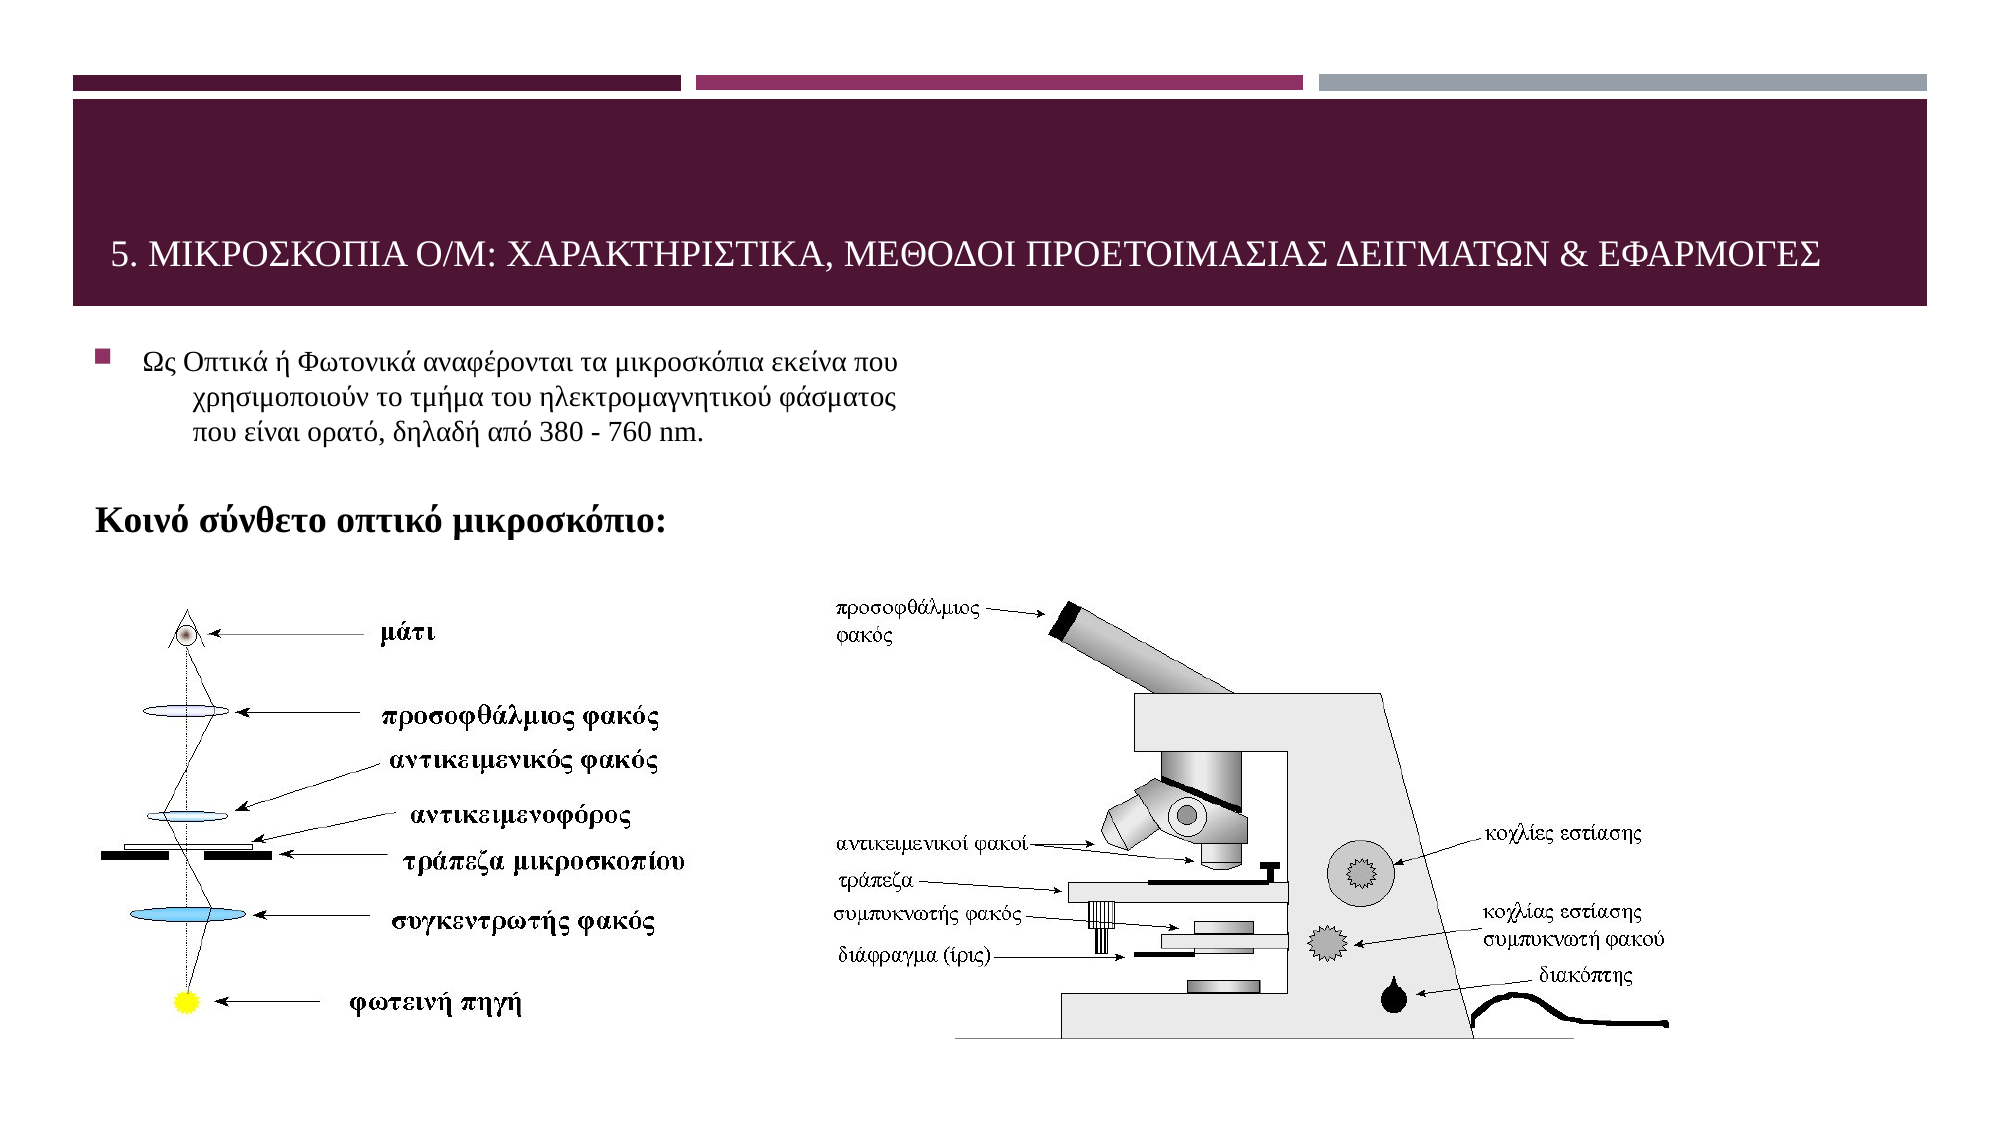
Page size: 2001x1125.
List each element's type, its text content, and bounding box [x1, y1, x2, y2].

picture [95, 607, 694, 1021]
title 5. Μικροσκοπια ο/μ: Χαρακτηριστικα, Μεθοδοι προετοιμασιασ δειγματων & εφαρμογεσ [95, 119, 1905, 282]
list Ως Οπτικά ή Φωτονικά αναφέρονται τα μικροσκόπια εκείνα που χρησιμοποιούν το τμήμα του ηλεκτρομαγνητικού φάσματος που είναι ορατό, δηλαδή από 380 - 760 nm. [77, 334, 963, 471]
picture [823, 589, 1673, 1039]
text_box Κοινό σύνθετο οπτικό μικροσκόπιο: [80, 487, 689, 548]
